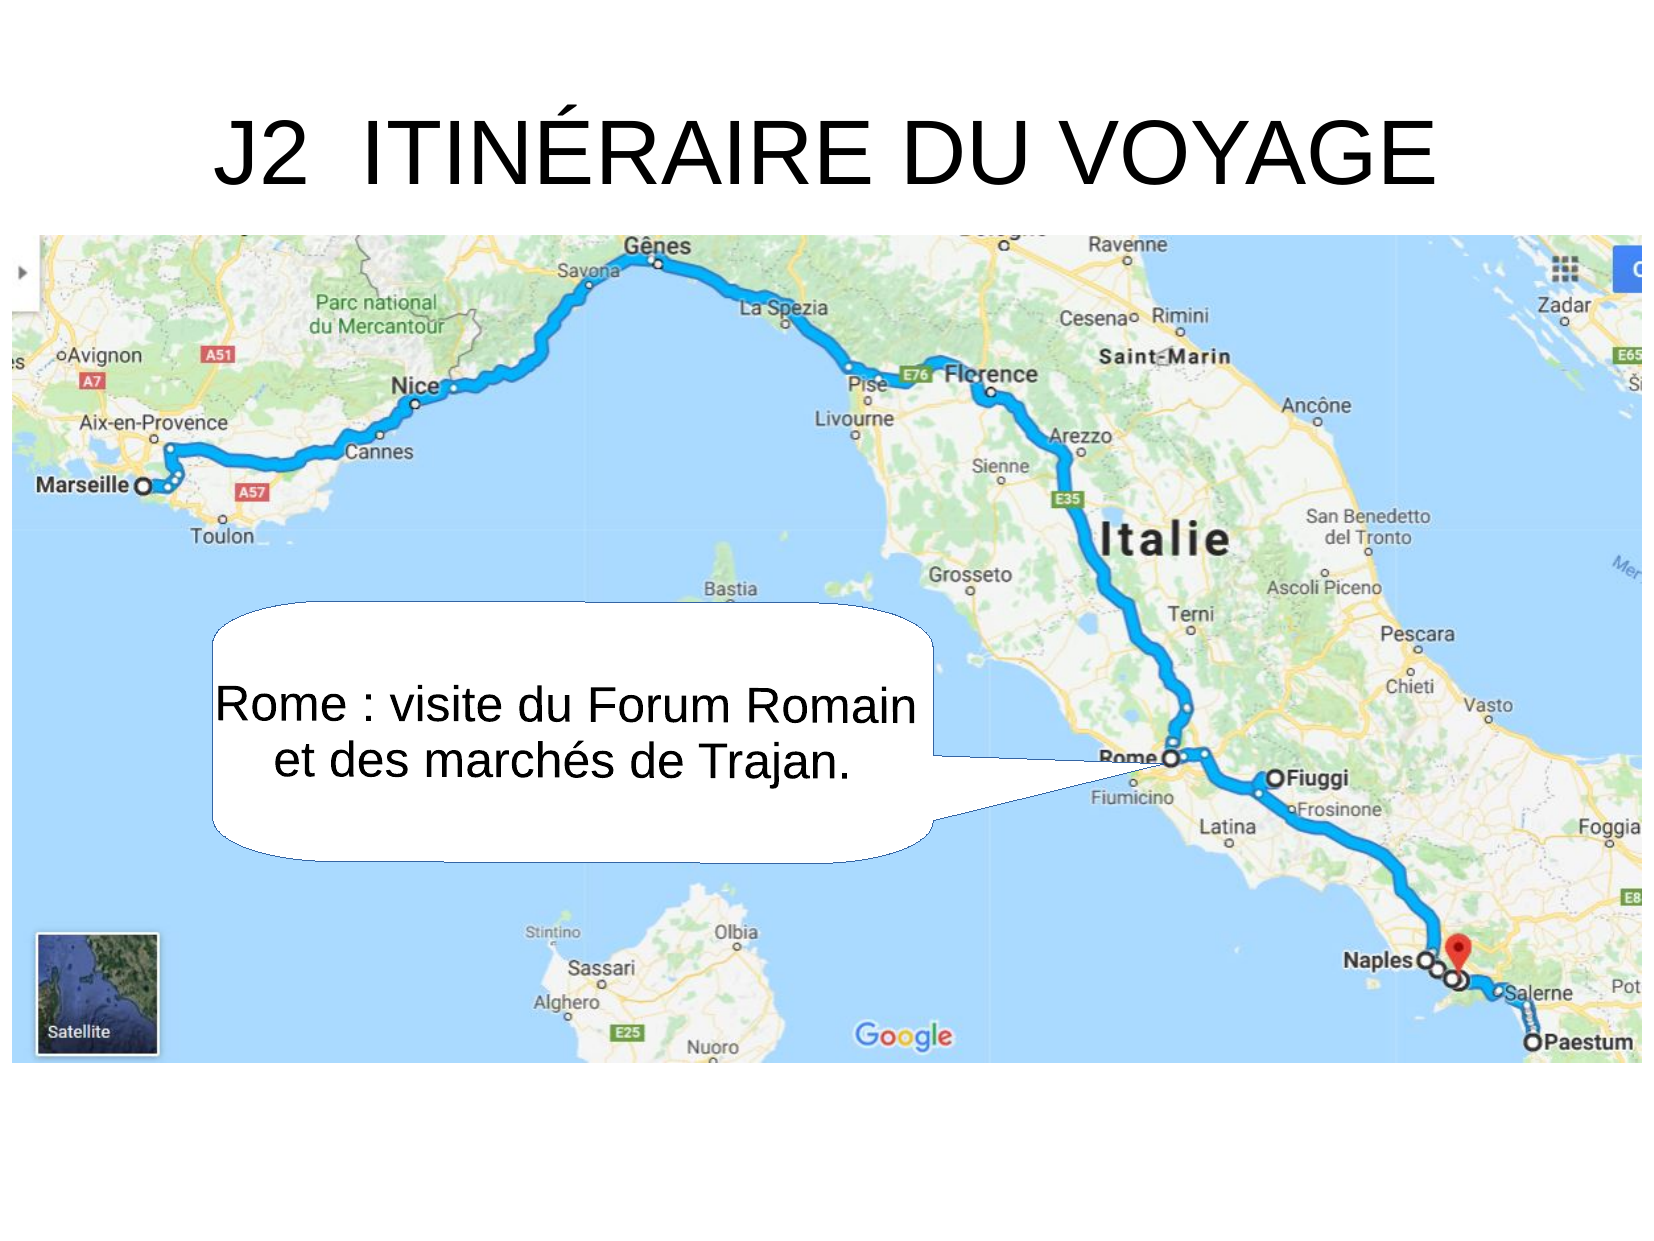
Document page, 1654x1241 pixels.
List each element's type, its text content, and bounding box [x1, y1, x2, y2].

picture [12, 235, 1642, 1063]
title J2 ITINÉRAIRE DU VOYAGE [82, 49, 1571, 235]
text_box Rome : visite du Forum Romain et des marchés de Trajan. [212, 601, 1164, 864]
